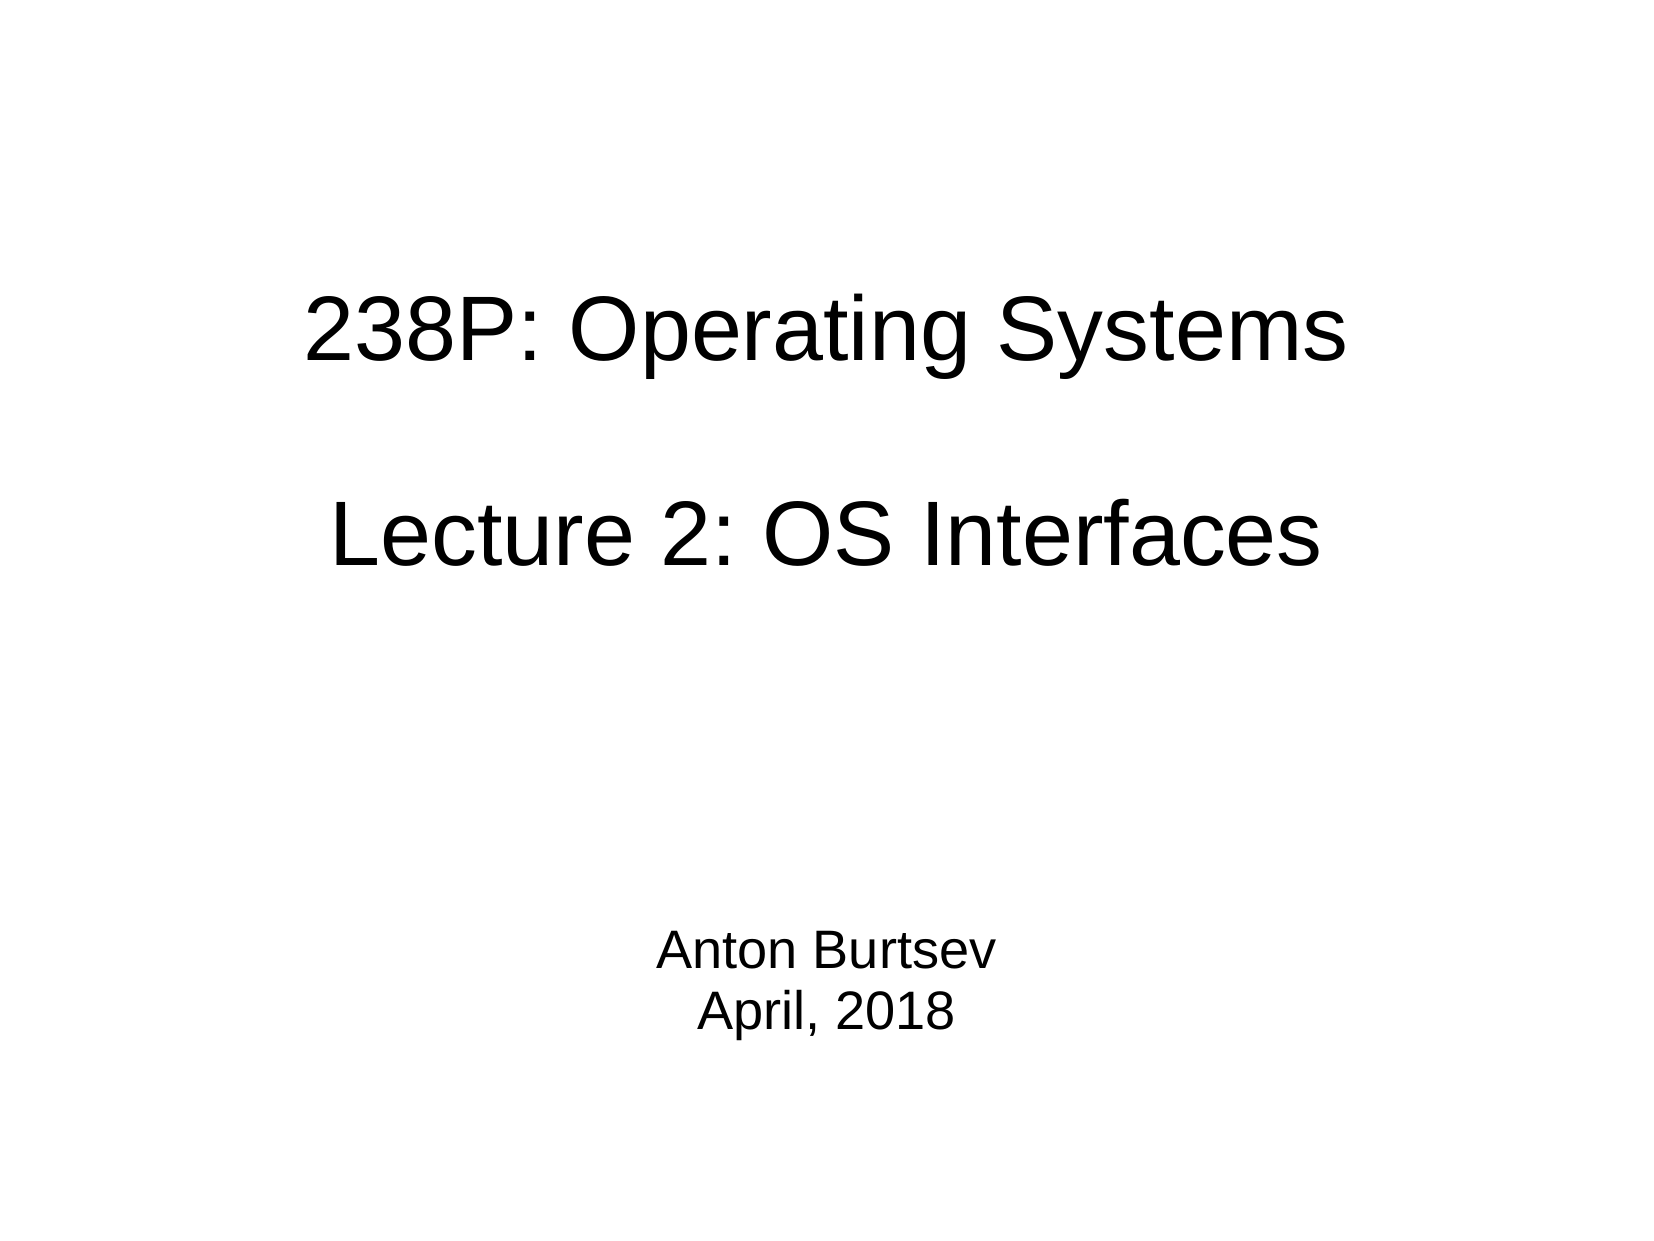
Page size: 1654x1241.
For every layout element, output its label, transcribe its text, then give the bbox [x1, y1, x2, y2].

subtitle Anton Burtsev April, 2018 [82, 637, 1571, 1109]
title 238P: Operating Systems Lecture 2: OS Interfaces [82, 113, 1571, 637]
